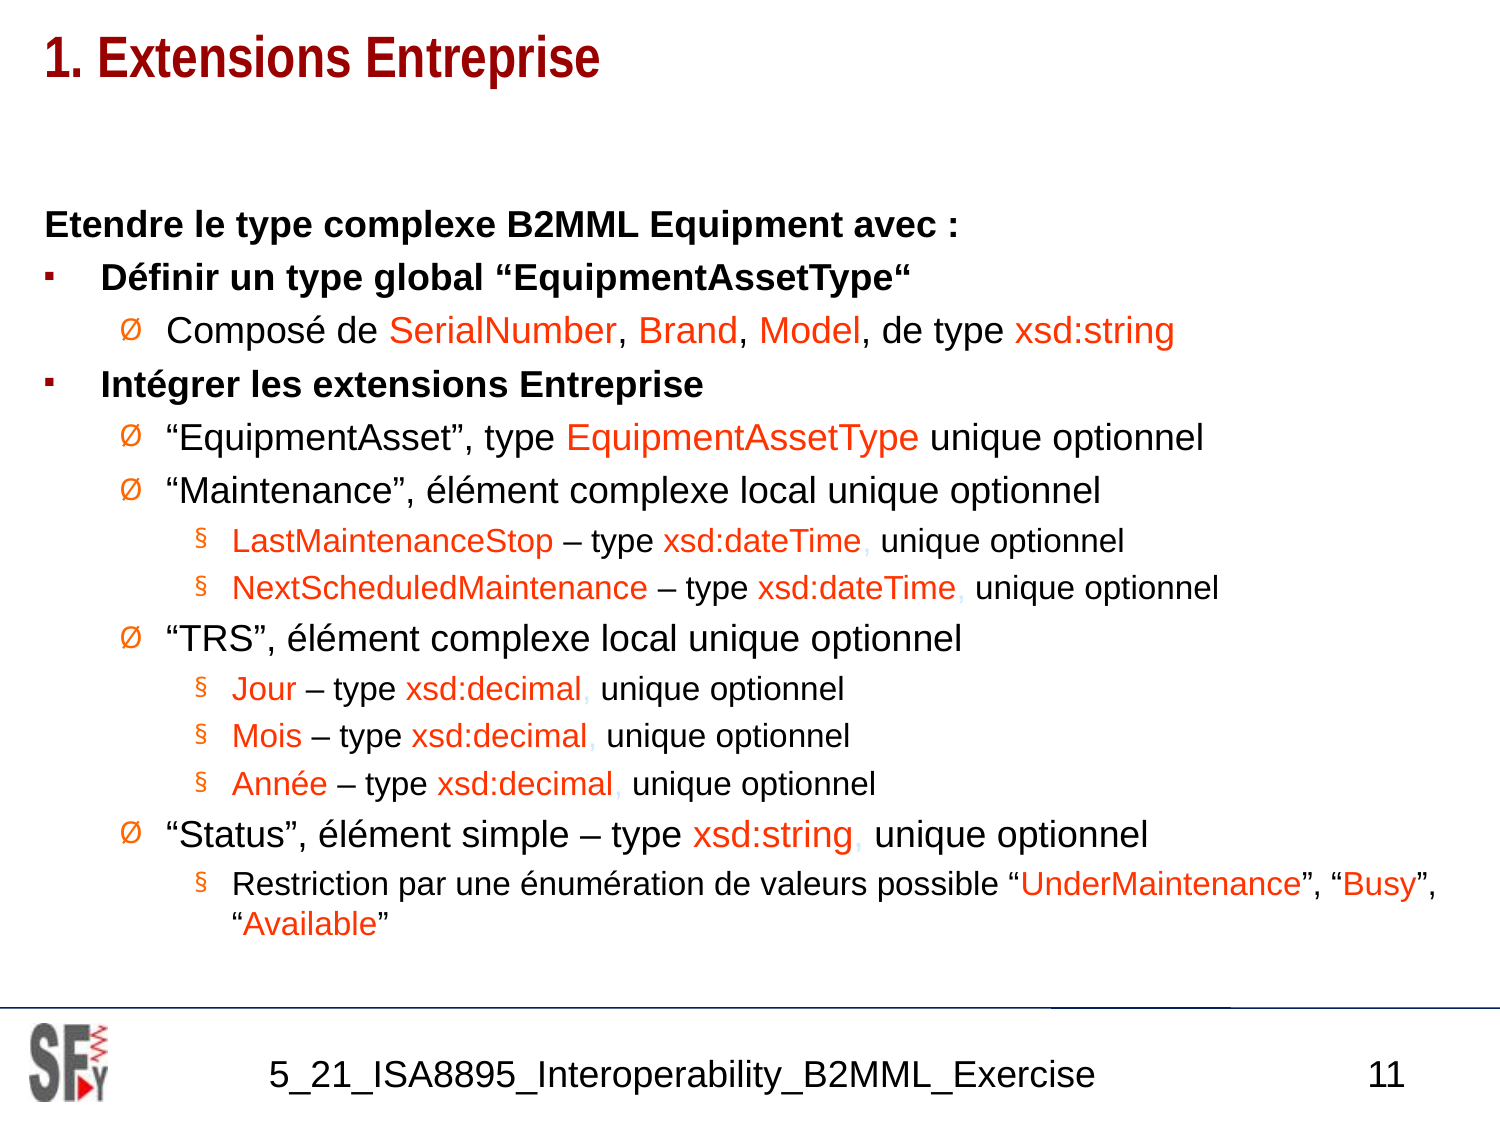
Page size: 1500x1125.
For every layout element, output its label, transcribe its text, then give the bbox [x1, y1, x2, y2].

title 1. Extensions Entreprise [29, 12, 1471, 138]
footer 5_21_ISA8895_Interoperability_B2MML_Exercise [253, 1034, 1336, 1103]
list Etendre le type complexe B2MML Equipment avec : Définir un type global “EquipmentAssetType“ Composé de SerialNumber, Brand, Model, de type xsd:string Intégrer les extensions Entreprise “EquipmentAsset”, type EquipmentAssetType unique optionnel “Maintenance”, élément complexe local unique optionnel LastMaintenanceStop – type xsd:dateTime, unique optionnel NextScheduledMaintenance – type xsd:dateTime, unique optionnel “TRS”, élément complexe local unique optionnel Jour – type xsd:decimal, unique optionnel Mois – type xsd:decimal, unique optionnel Année – type xsd:decimal, unique optionnel “Status”, élément simple – type xsd:string, unique optionnel Restriction par une énumération de valeurs possible “UnderMaintenance”, “Busy”, “Available” [29, 184, 1471, 988]
slide_number <numéro> [1352, 1034, 1490, 1103]
picture [29, 1023, 108, 1102]
